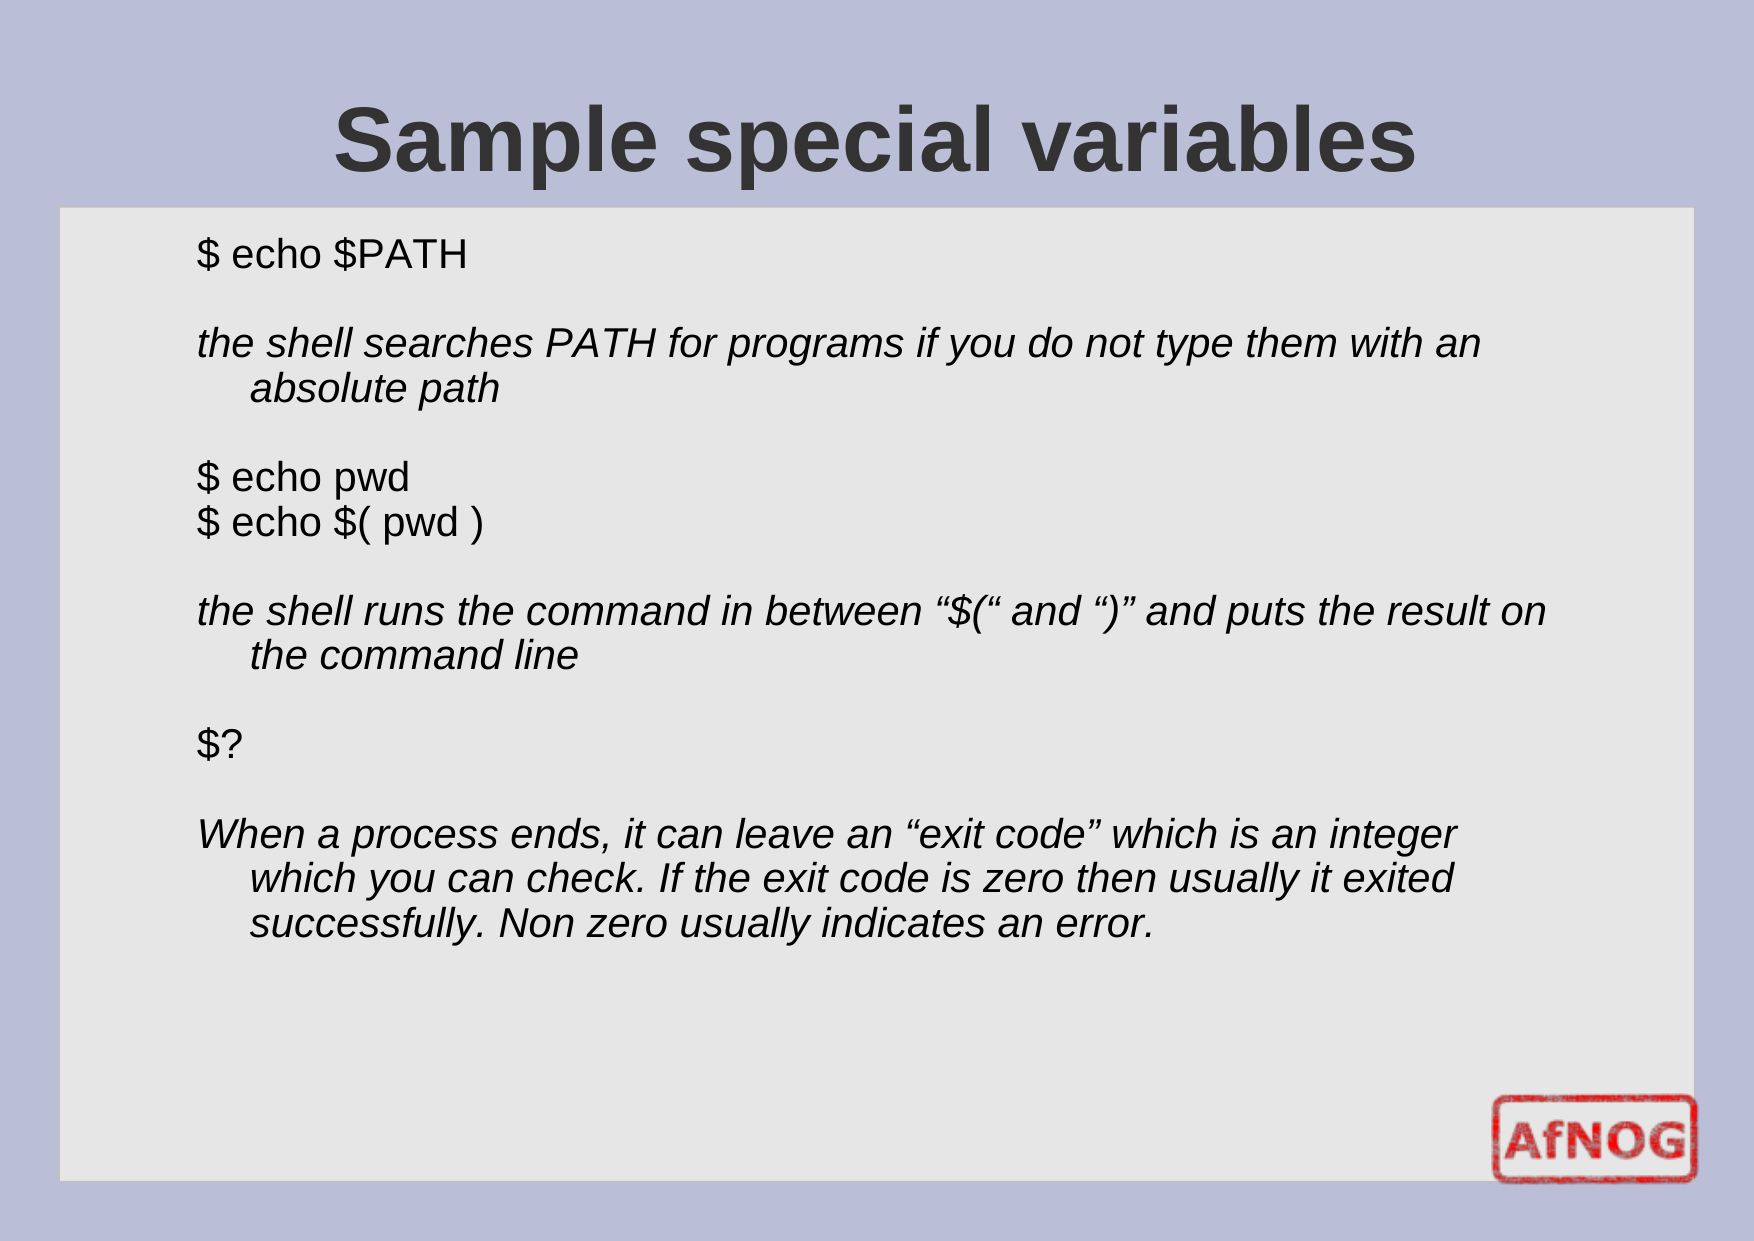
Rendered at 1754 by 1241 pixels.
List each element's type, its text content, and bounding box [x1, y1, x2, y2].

picture [1490, 1092, 1701, 1188]
list $ echo $PATH the shell searches PATH for programs if you do not type them with an absolute path $ echo pwd $ echo $( pwd ) the shell runs the command in between “$(“ and “)” and puts the result on the command line $? When a process ends, it can leave an “exit code” which is an integer which you can check. If the exit code is zero then usually it exited successfully. Non zero usually indicates an error. [179, 232, 1576, 1079]
title Sample special variables [59, 48, 1695, 236]
